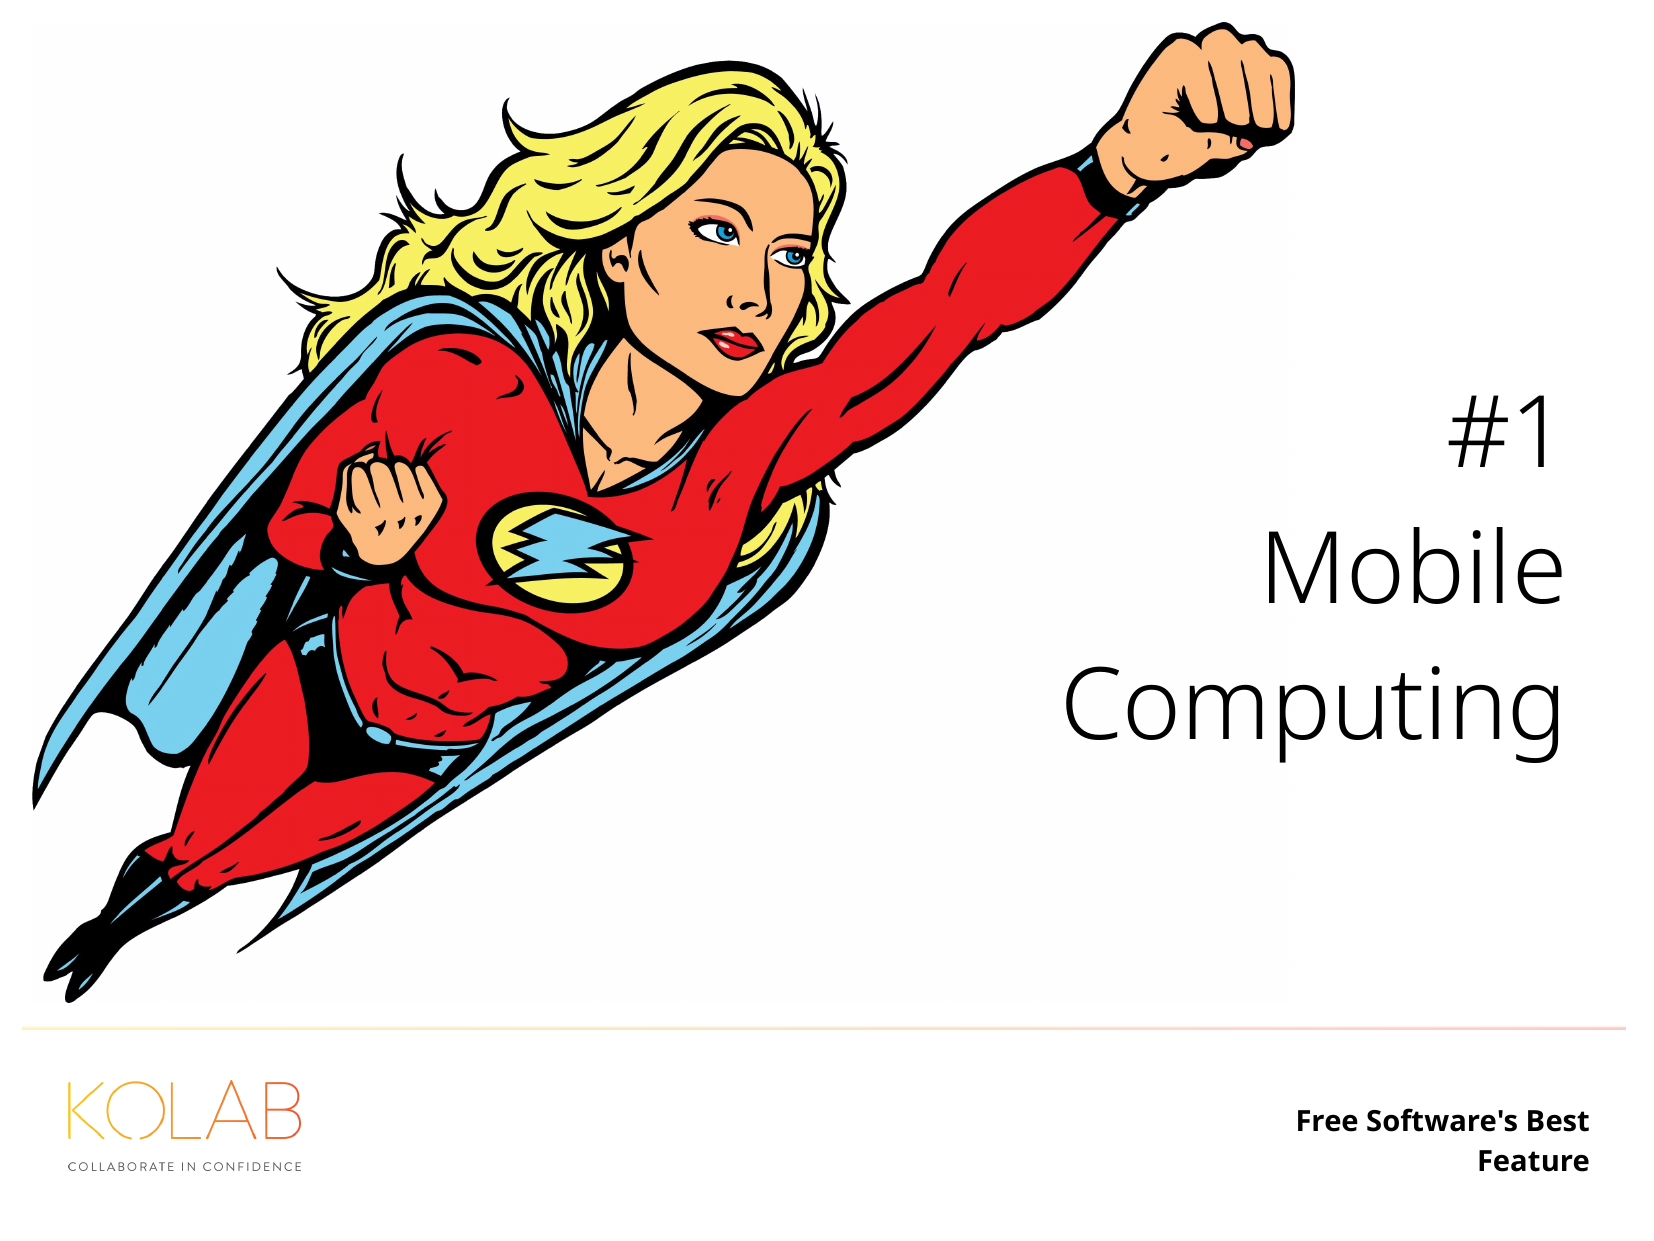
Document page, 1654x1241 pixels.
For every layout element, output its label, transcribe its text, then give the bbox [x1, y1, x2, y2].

picture [22, 1023, 1626, 1030]
picture [32, 22, 1295, 1003]
title #1 Mobile Computing [79, 390, 1568, 740]
picture [68, 1080, 301, 1171]
